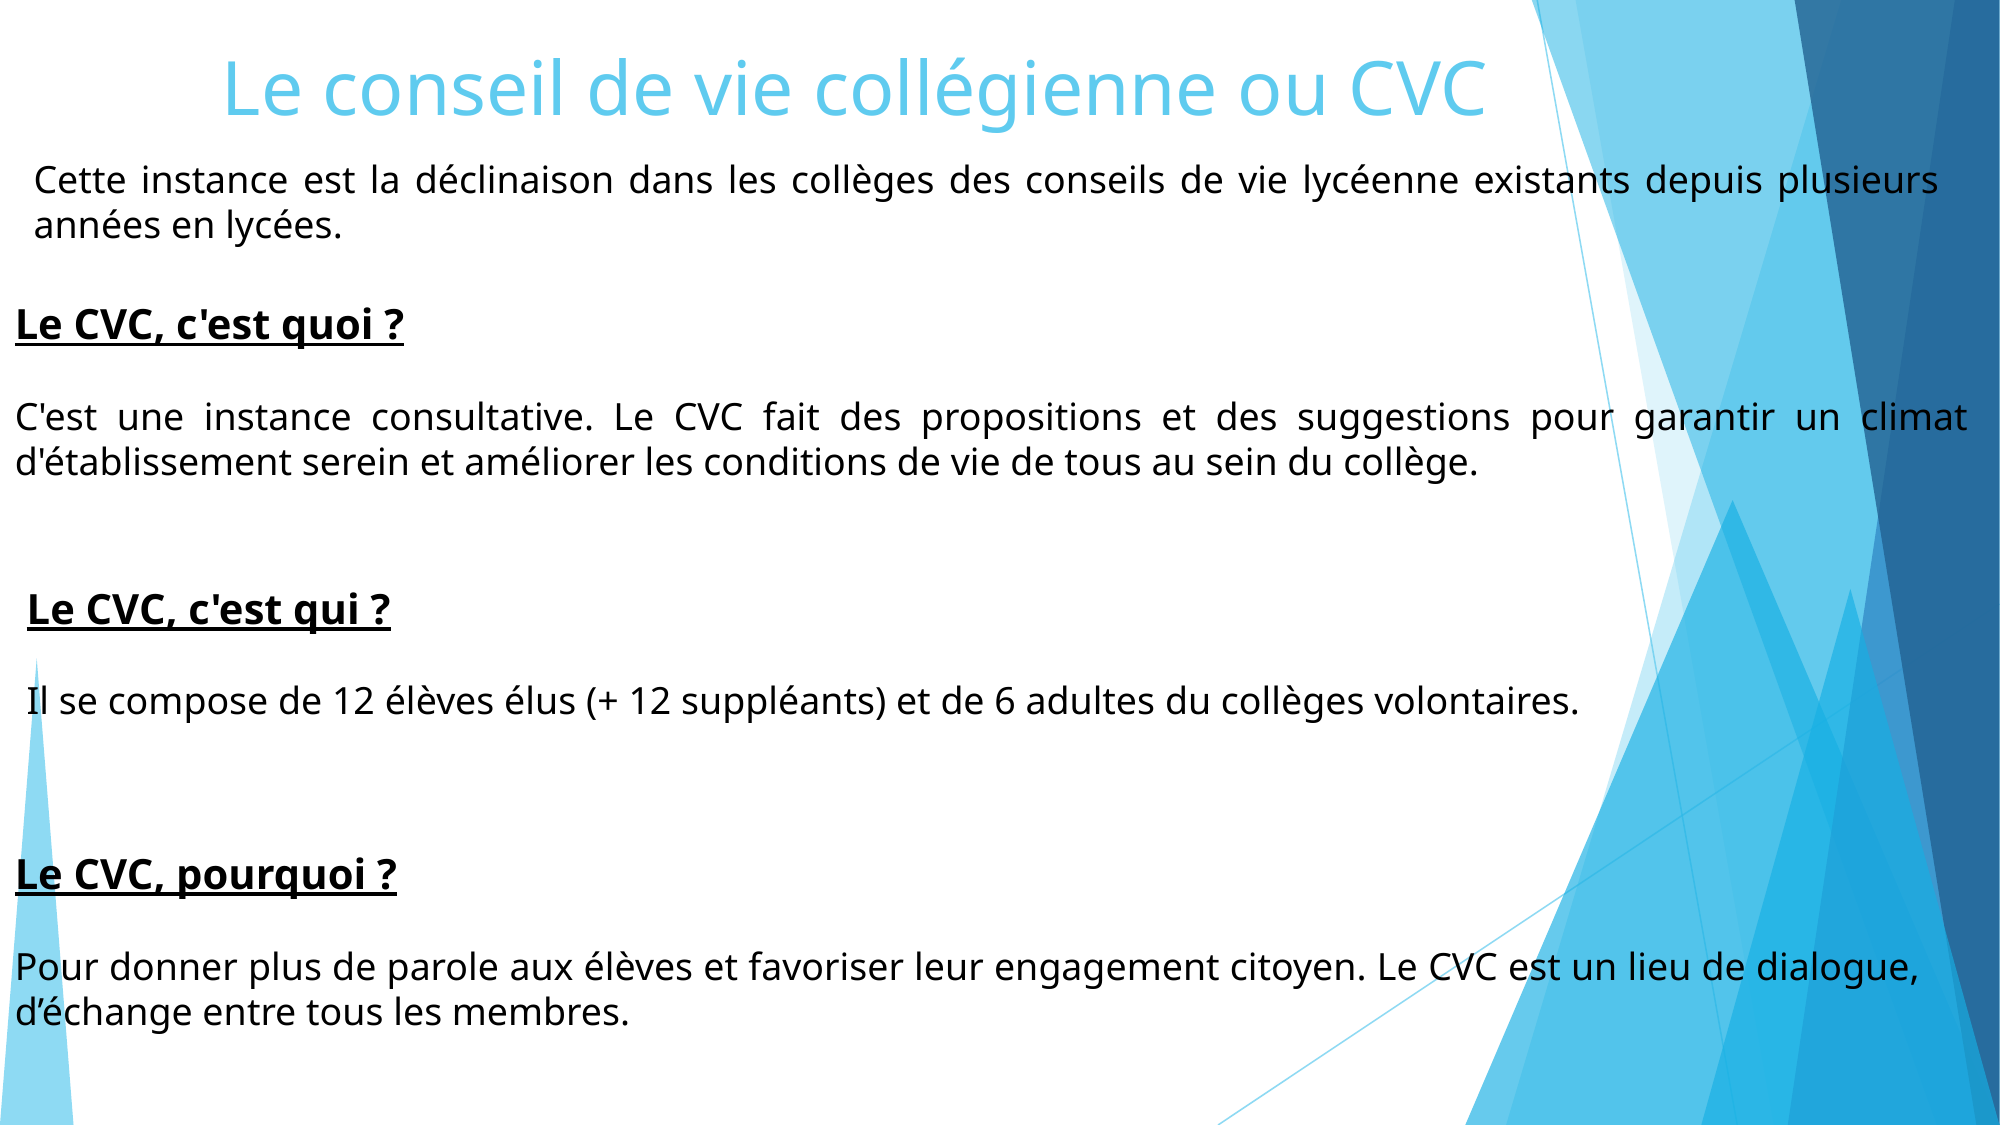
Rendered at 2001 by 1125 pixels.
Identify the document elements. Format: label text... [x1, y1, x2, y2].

text_box Le CVC, c'est qui ? Il se compose de 12 élèves élus (+ 12 suppléants) et de 6 adultes du collèges volontaires. [11, 575, 1973, 820]
text_box Le conseil de vie collégienne ou CVC [177, 42, 1534, 130]
text_box Le CVC, pourquoi ? Pour donner plus de parole aux élèves et favoriser leur engagement citoyen. Le CVC est un lieu de dialogue, d’échange entre tous les membres. [0, 840, 1938, 1125]
text_box Cette instance est la déclinaison dans les collèges des conseils de vie lycéenne existants depuis plusieurs années en lycées. [18, 148, 1956, 290]
text_box Le CVC, c'est quoi ? C'est une instance consultative. Le CVC fait des propositions et des suggestions pour garantir un climat d'établissement serein et améliorer les conditions de vie de tous au sein du collège. [0, 290, 1985, 581]
